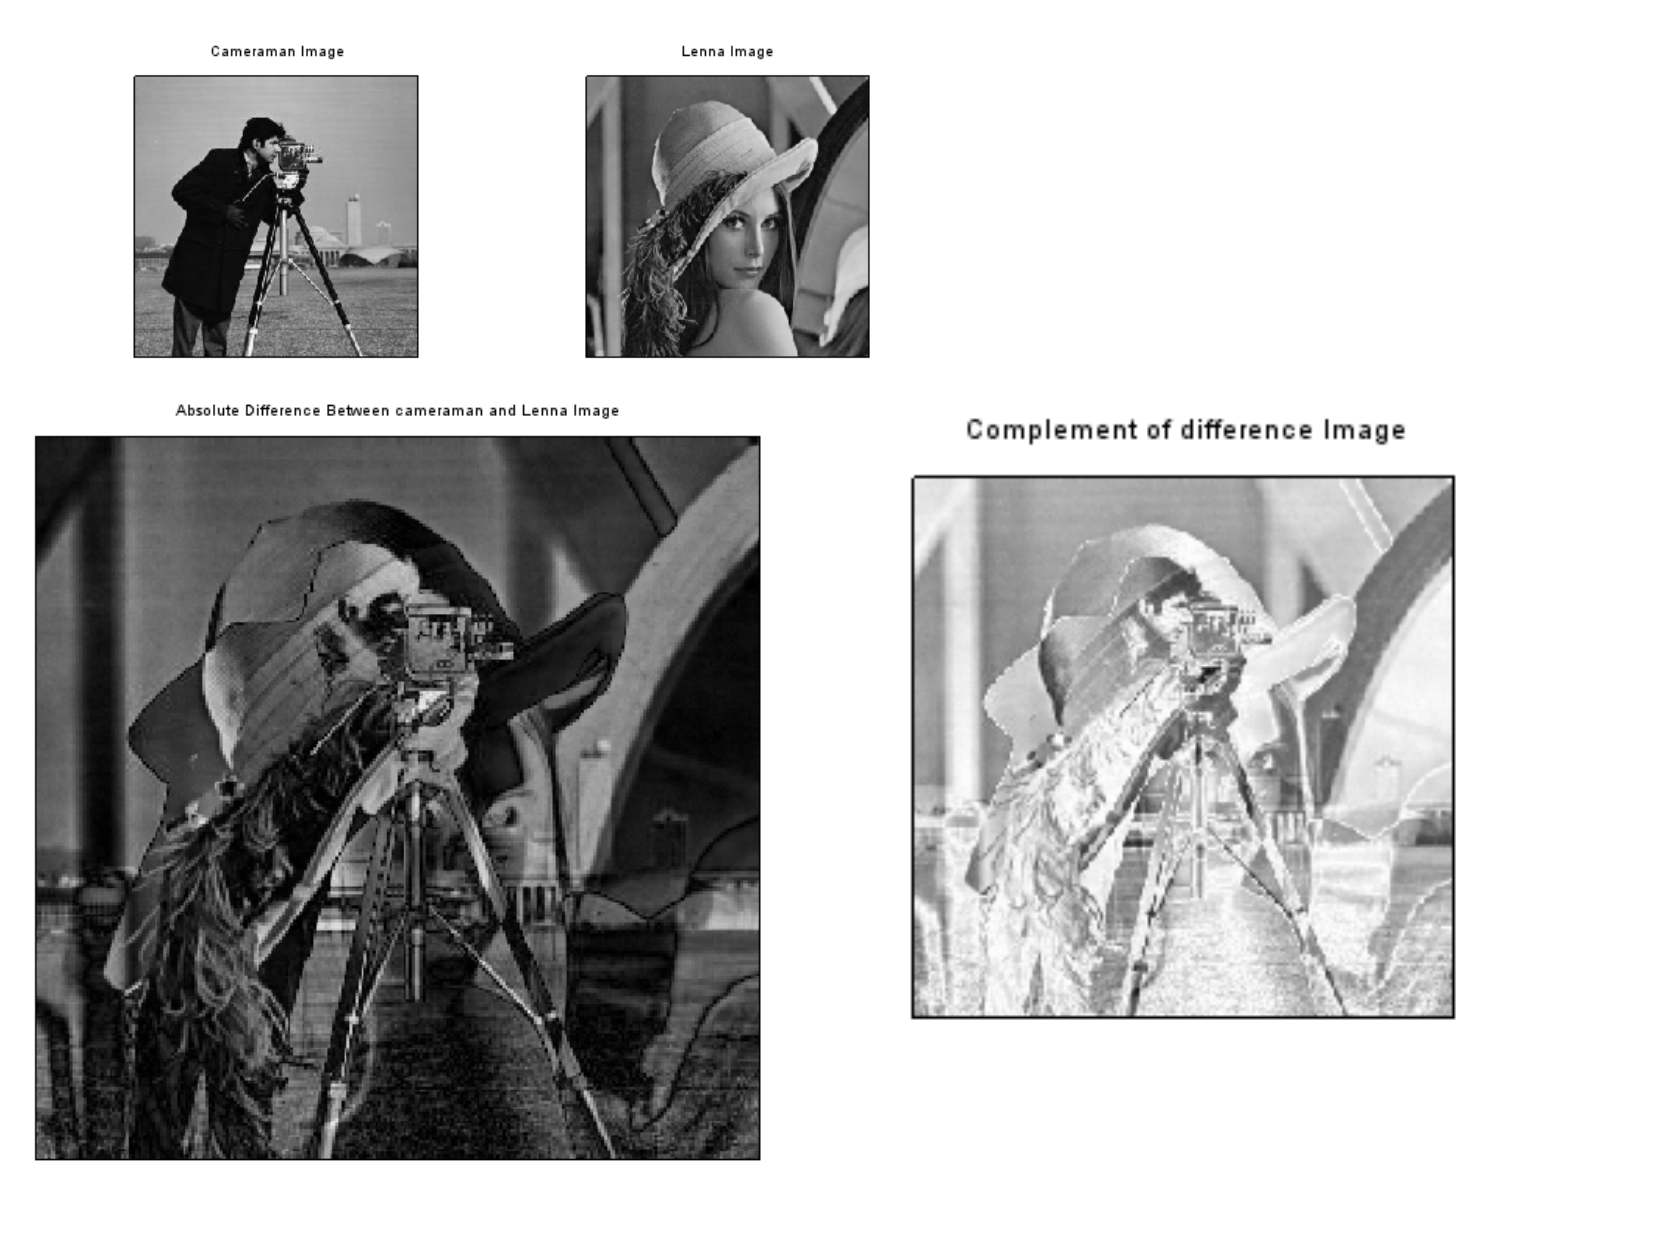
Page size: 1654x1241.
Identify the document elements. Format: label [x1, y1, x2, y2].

picture [15, 30, 1546, 1171]
